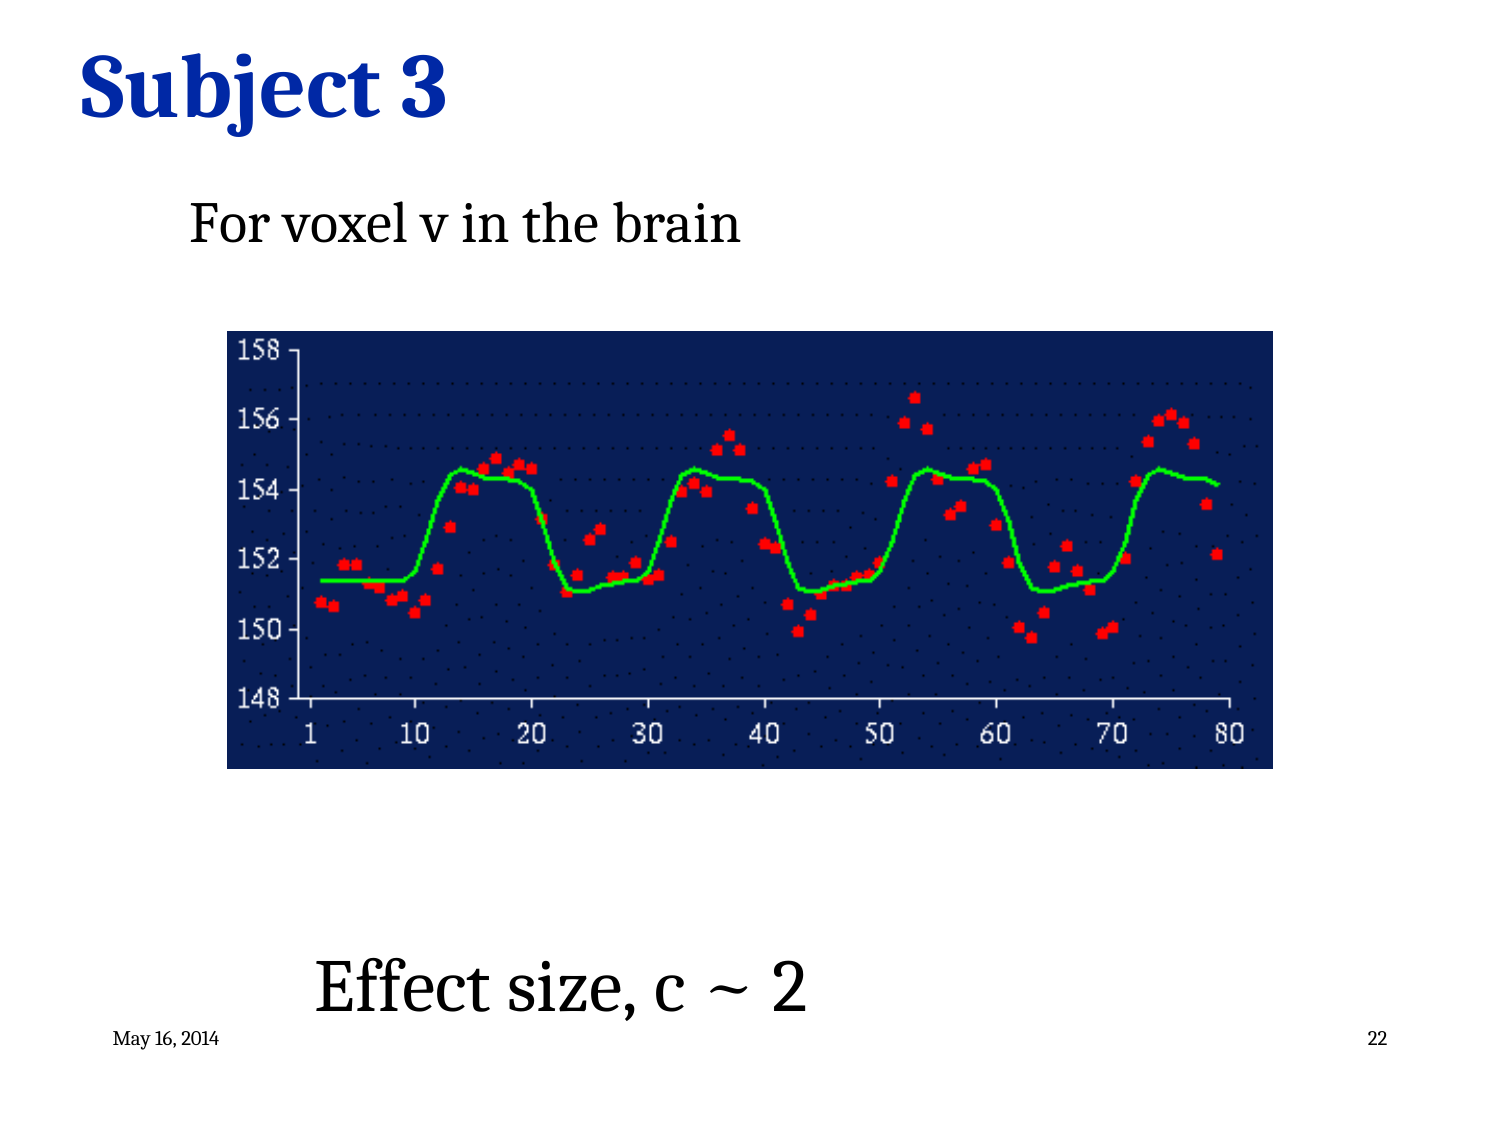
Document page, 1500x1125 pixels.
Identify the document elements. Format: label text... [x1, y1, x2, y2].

text_box Effect size, c ~ 2 [299, 900, 1238, 1063]
picture [227, 331, 1273, 769]
text_box For voxel v in the brain [174, 149, 1313, 288]
text_box Subject 3 [66, 12, 1421, 150]
text_box May 16, 2014 [112, 1025, 426, 1101]
text_box <number> [1074, 1025, 1388, 1101]
